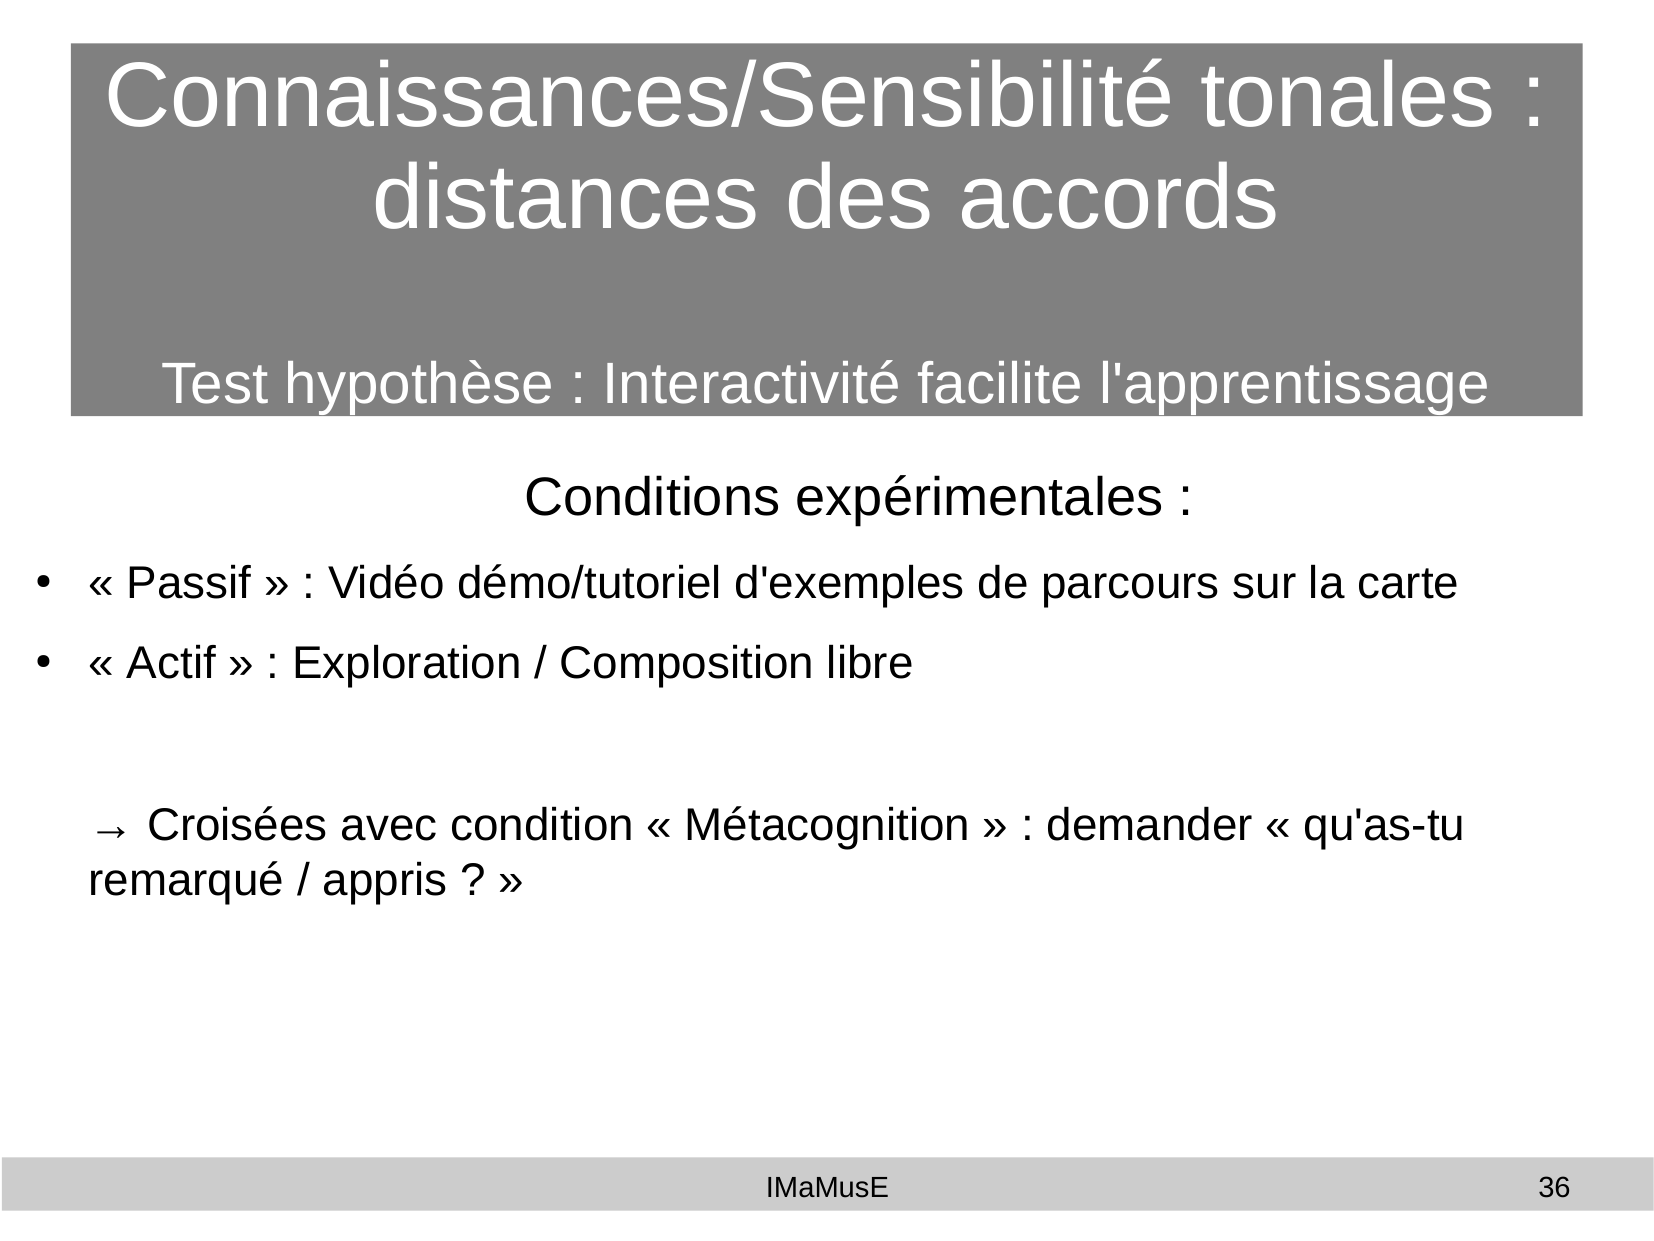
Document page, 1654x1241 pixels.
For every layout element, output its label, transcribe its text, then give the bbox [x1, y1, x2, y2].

list Conditions expérimentales : « Passif » : Vidéo démo/tutoriel d'exemples de parcours sur la carte « Actif » : Exploration / Composition libre → Croisées avec condition « Métacognition » : demander « qu'as-tu remarqué / appris ? » [17, 466, 1630, 1033]
title Connaissances/Sensibilité tonales : distances des accords Test hypothèse : Interactivité facilite l'apprentissage [70, 43, 1583, 416]
